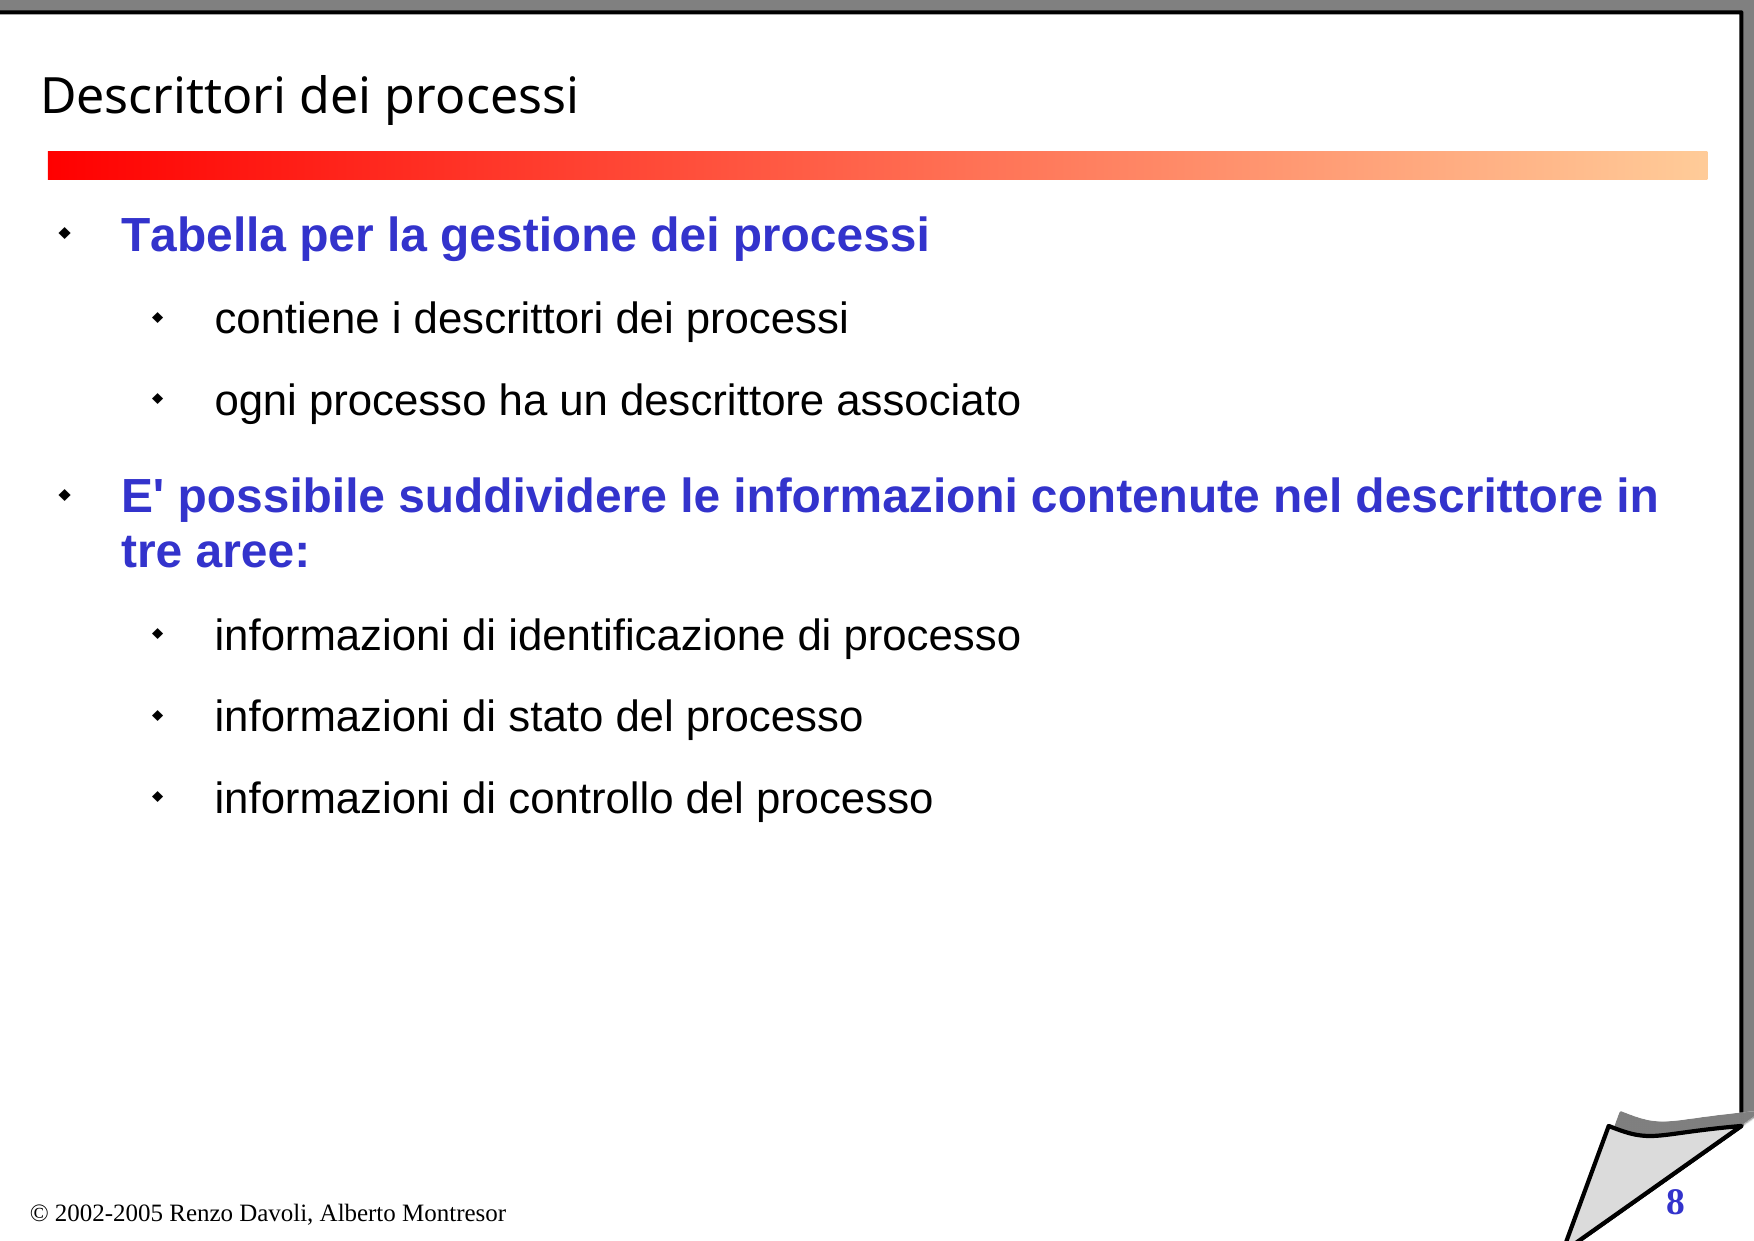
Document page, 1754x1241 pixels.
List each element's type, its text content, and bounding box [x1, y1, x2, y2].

title Descrittori dei processi [40, 49, 1714, 144]
list Tabella per la gestione dei processi contiene i descrittori dei processi ogni processo ha un descrittore associato E' possibile suddividere le informazioni contenute nel descrittore in tre aree: informazioni di identificazione di processo informazioni di stato del processo informazioni di controllo del processo [58, 206, 1696, 885]
